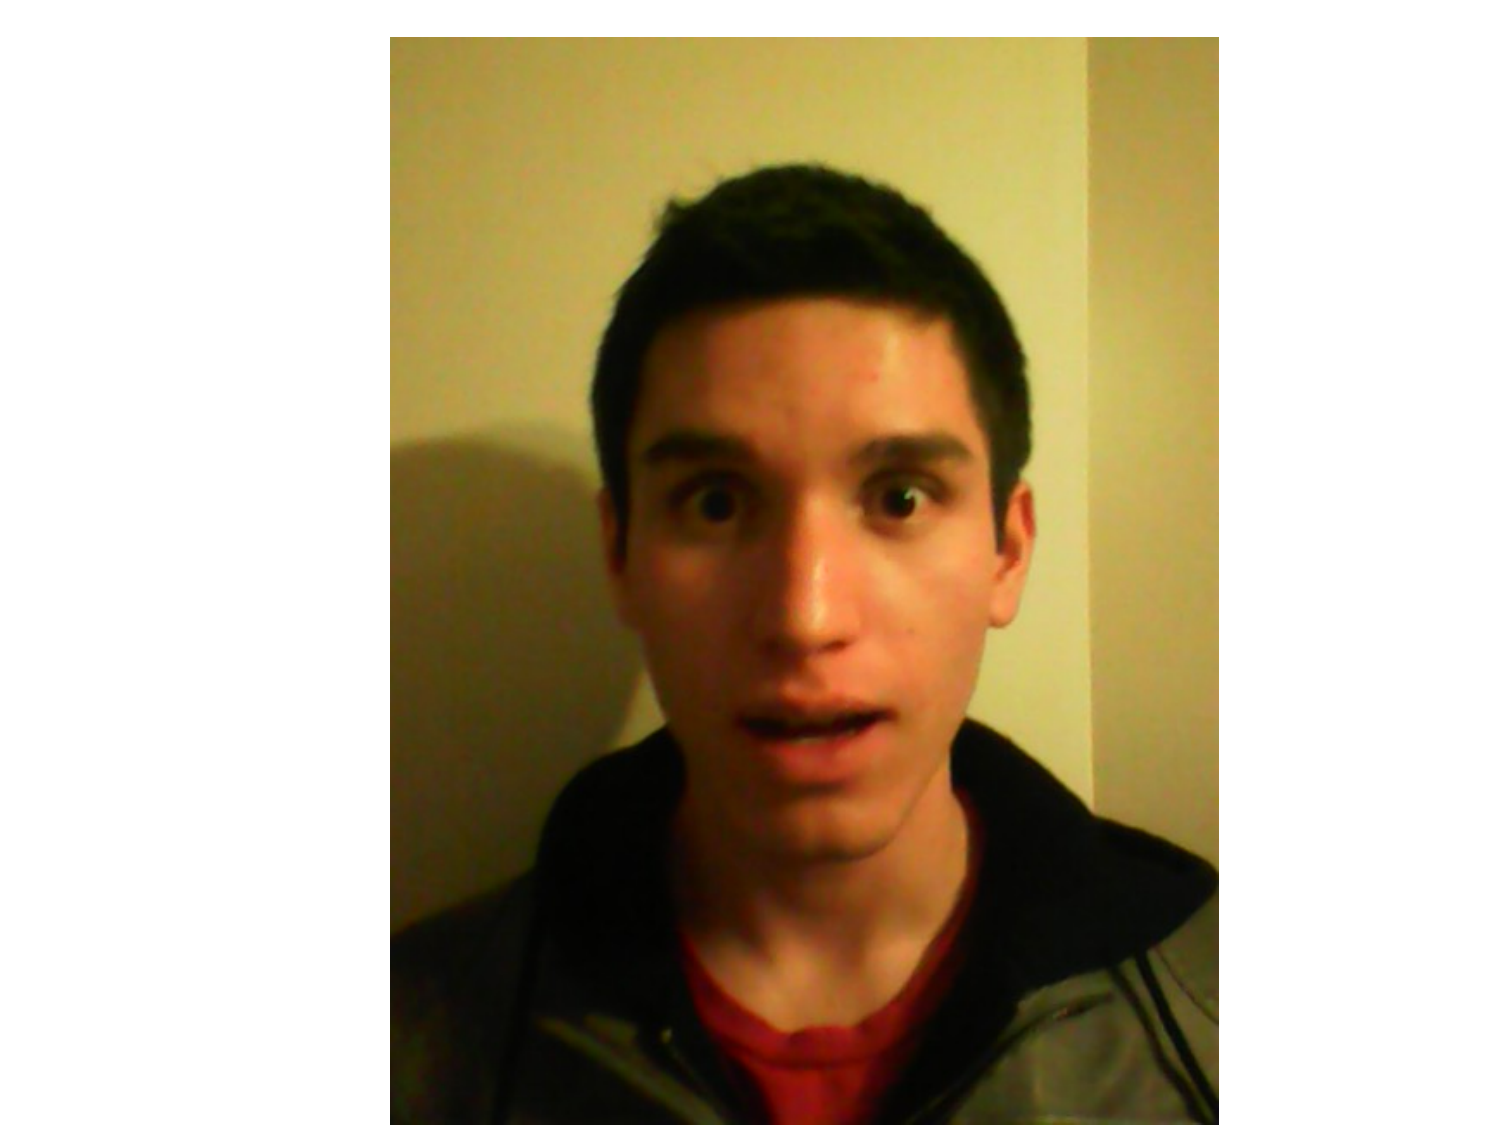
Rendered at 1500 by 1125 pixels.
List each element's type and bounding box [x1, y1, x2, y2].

picture [390, 37, 1219, 1125]
